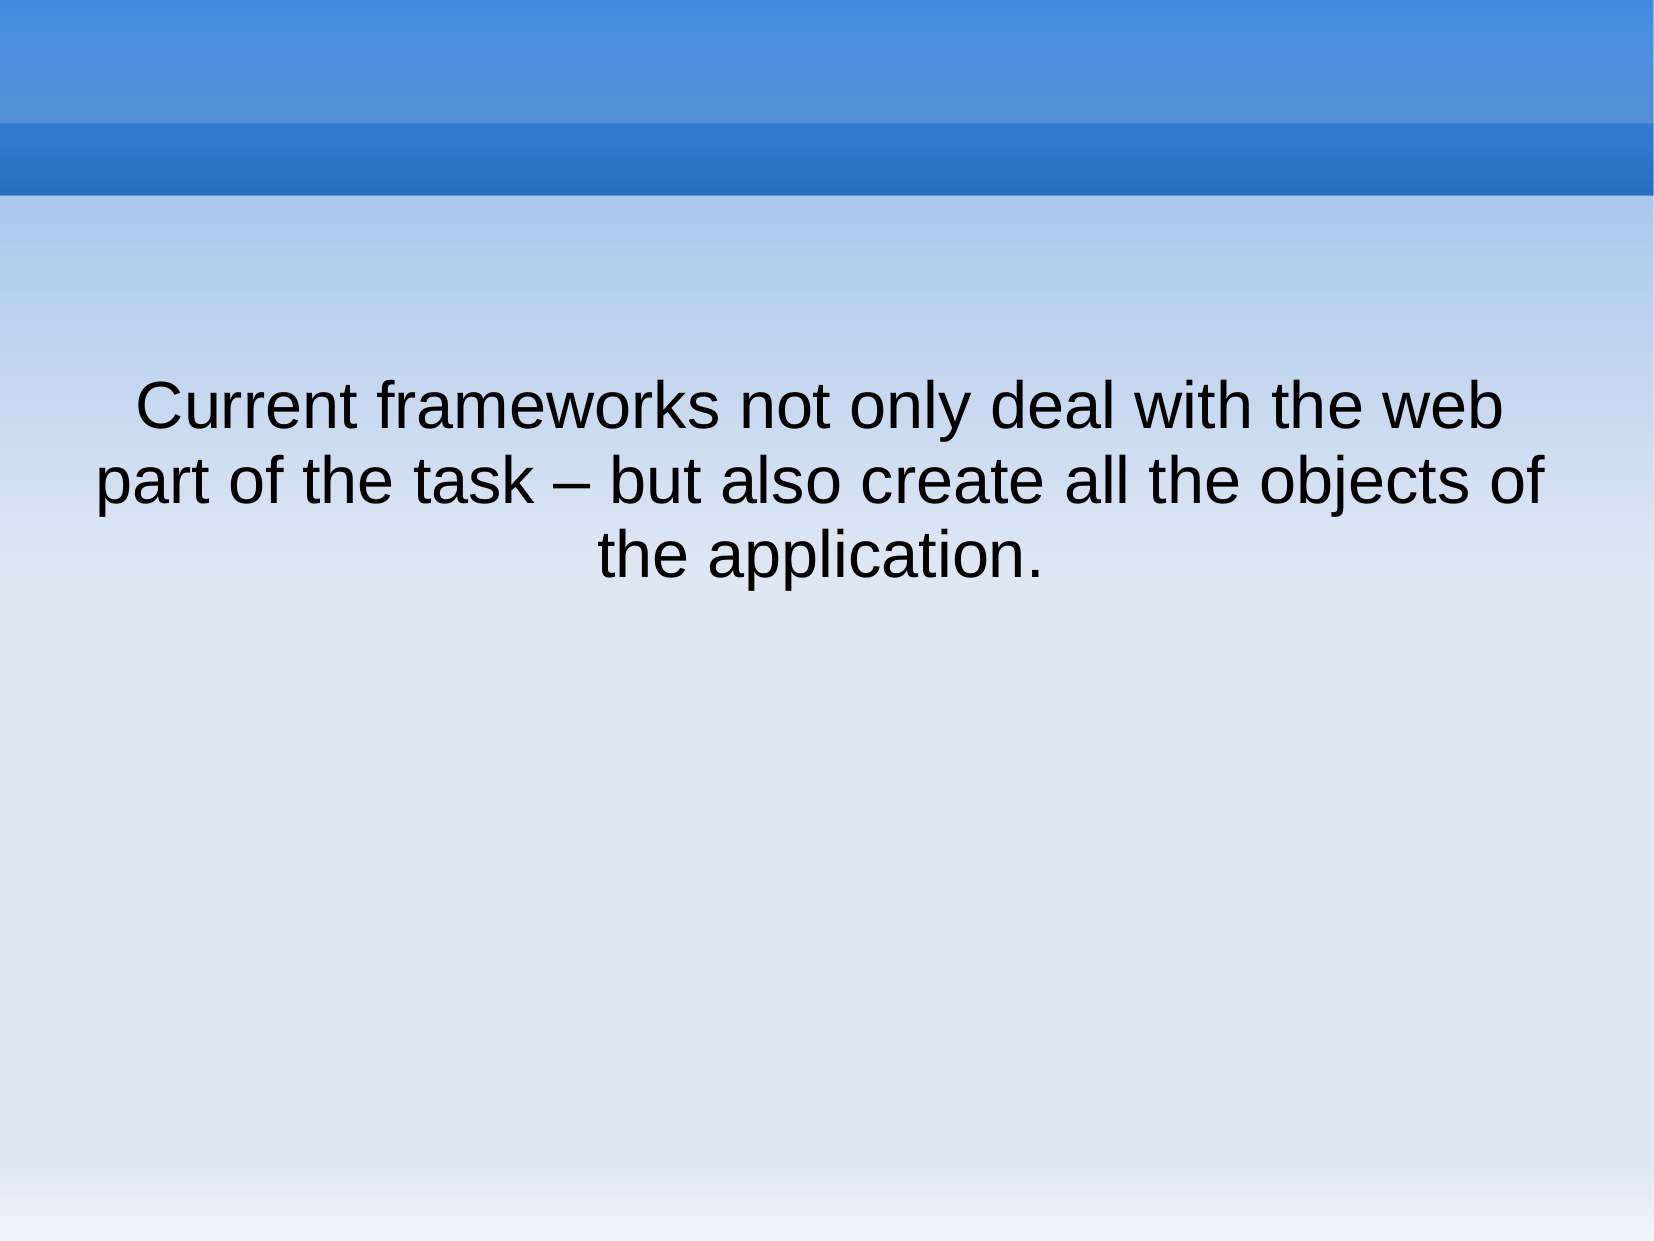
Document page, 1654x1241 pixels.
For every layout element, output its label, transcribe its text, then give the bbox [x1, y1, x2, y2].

picture [0, 0, 1654, 1241]
subtitle Current frameworks not only deal with the web part of the task – but also create all the objects of the application. [76, 7, 1565, 1102]
